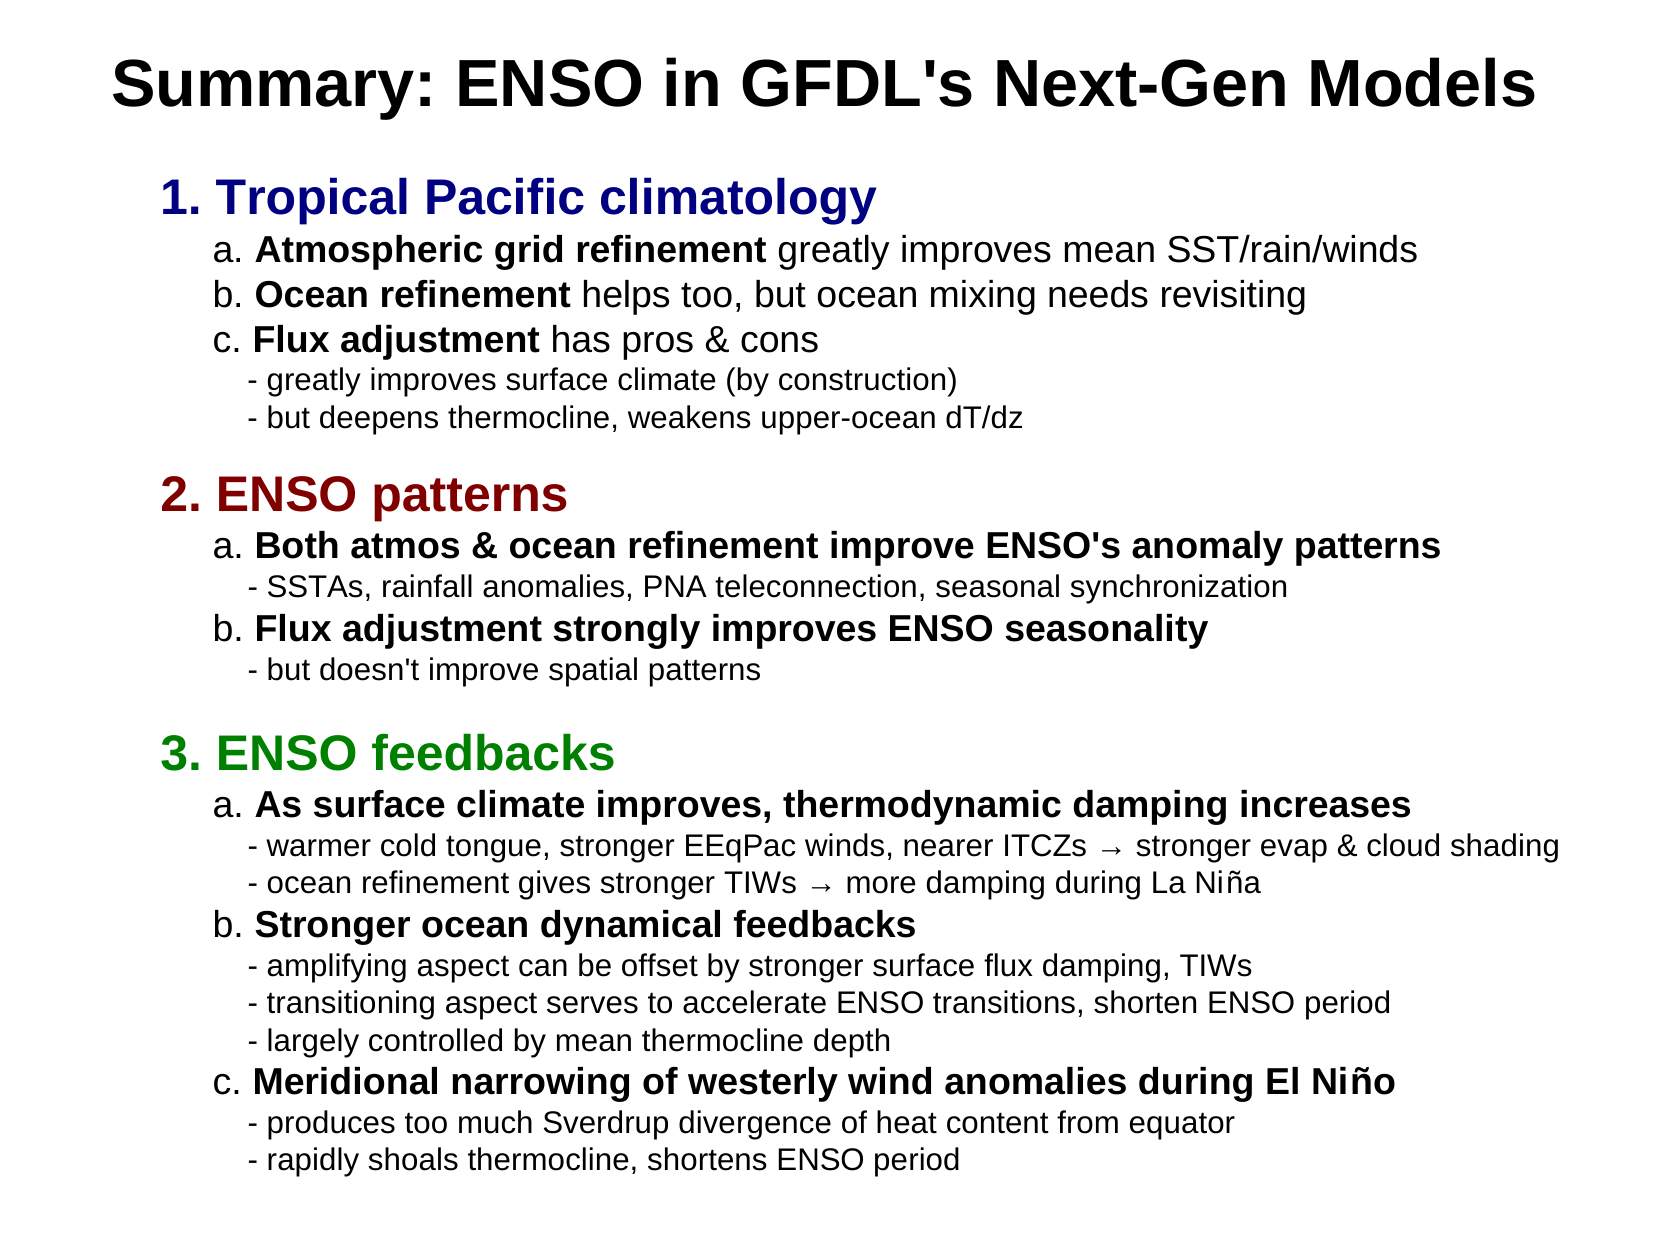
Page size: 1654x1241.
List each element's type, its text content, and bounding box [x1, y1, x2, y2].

text_box 2. ENSO patterns a. Both atmos & ocean refinement improve ENSO's anomaly patterns - SSTAs, rainfall anomalies, PNA teleconnection, seasonal synchronization b. Flux adjustment strongly improves ENSO seasonality - but doesn't improve spatial patterns [160, 457, 1592, 687]
text_box Summary: ENSO in GFDL's Next-Gen Models [37, 47, 1613, 122]
text_box 1. Tropical Pacific climatology a. Atmospheric grid refinement greatly improves mean SST/rain/winds b. Ocean refinement helps too, but ocean mixing needs revisiting c. Flux adjustment has pros & cons - greatly improves surface climate (by construction) - but deepens thermocline, weakens upper-ocean dT/dz [160, 161, 1592, 435]
text_box 3. ENSO feedbacks a. As surface climate improves, thermodynamic damping increases - warmer cold tongue, stronger EEqPac winds, nearer ITCZs → stronger evap & cloud shading - ocean refinement gives stronger TIWs → more damping during La Niña b. Stronger ocean dynamical feedbacks - amplifying aspect can be offset by stronger surface flux damping, TIWs - transitioning aspect serves to accelerate ENSO transitions, shorten ENSO period - largely controlled by mean thermocline depth c. Meridional narrowing of westerly wind anomalies during El Niño - produces too much Sverdrup divergence of heat content from equator - rapidly shoals thermocline, shortens ENSO period [160, 716, 1592, 1178]
